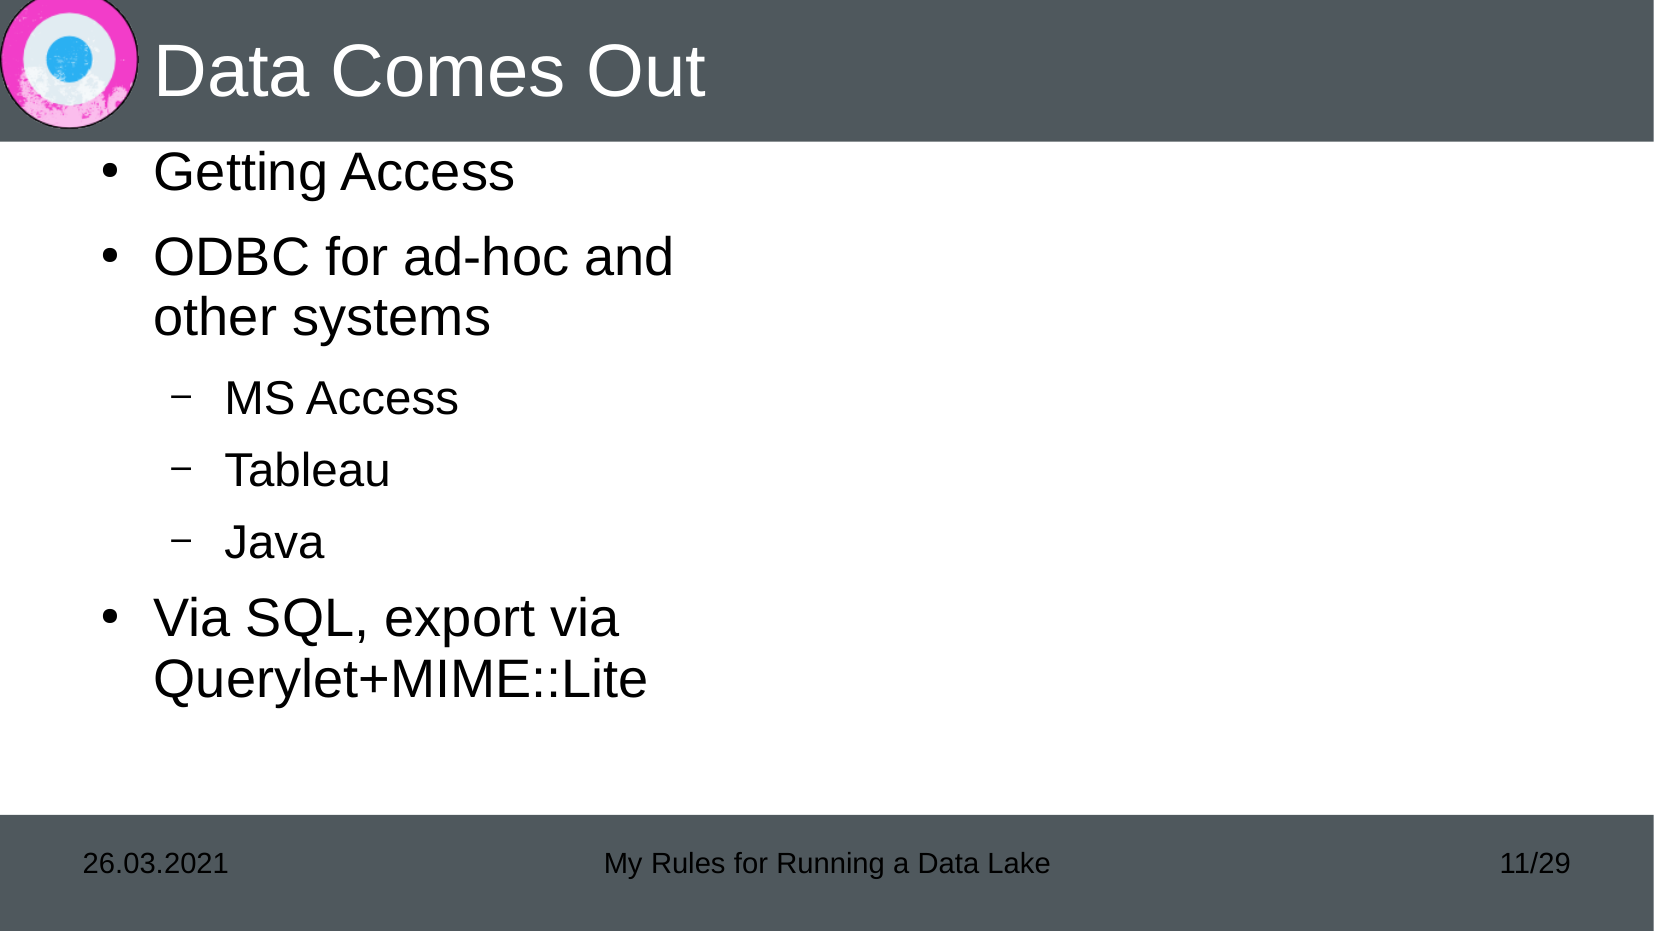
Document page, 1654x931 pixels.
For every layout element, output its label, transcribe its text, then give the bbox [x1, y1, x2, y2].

list Getting Access ODBC for ad-hoc and other systems MS Access Tableau Java Via SQL, export via Querylet+MIME::Lite [82, 141, 809, 815]
picture [0, 0, 228, 148]
title Data Comes Out [153, 5, 1654, 136]
